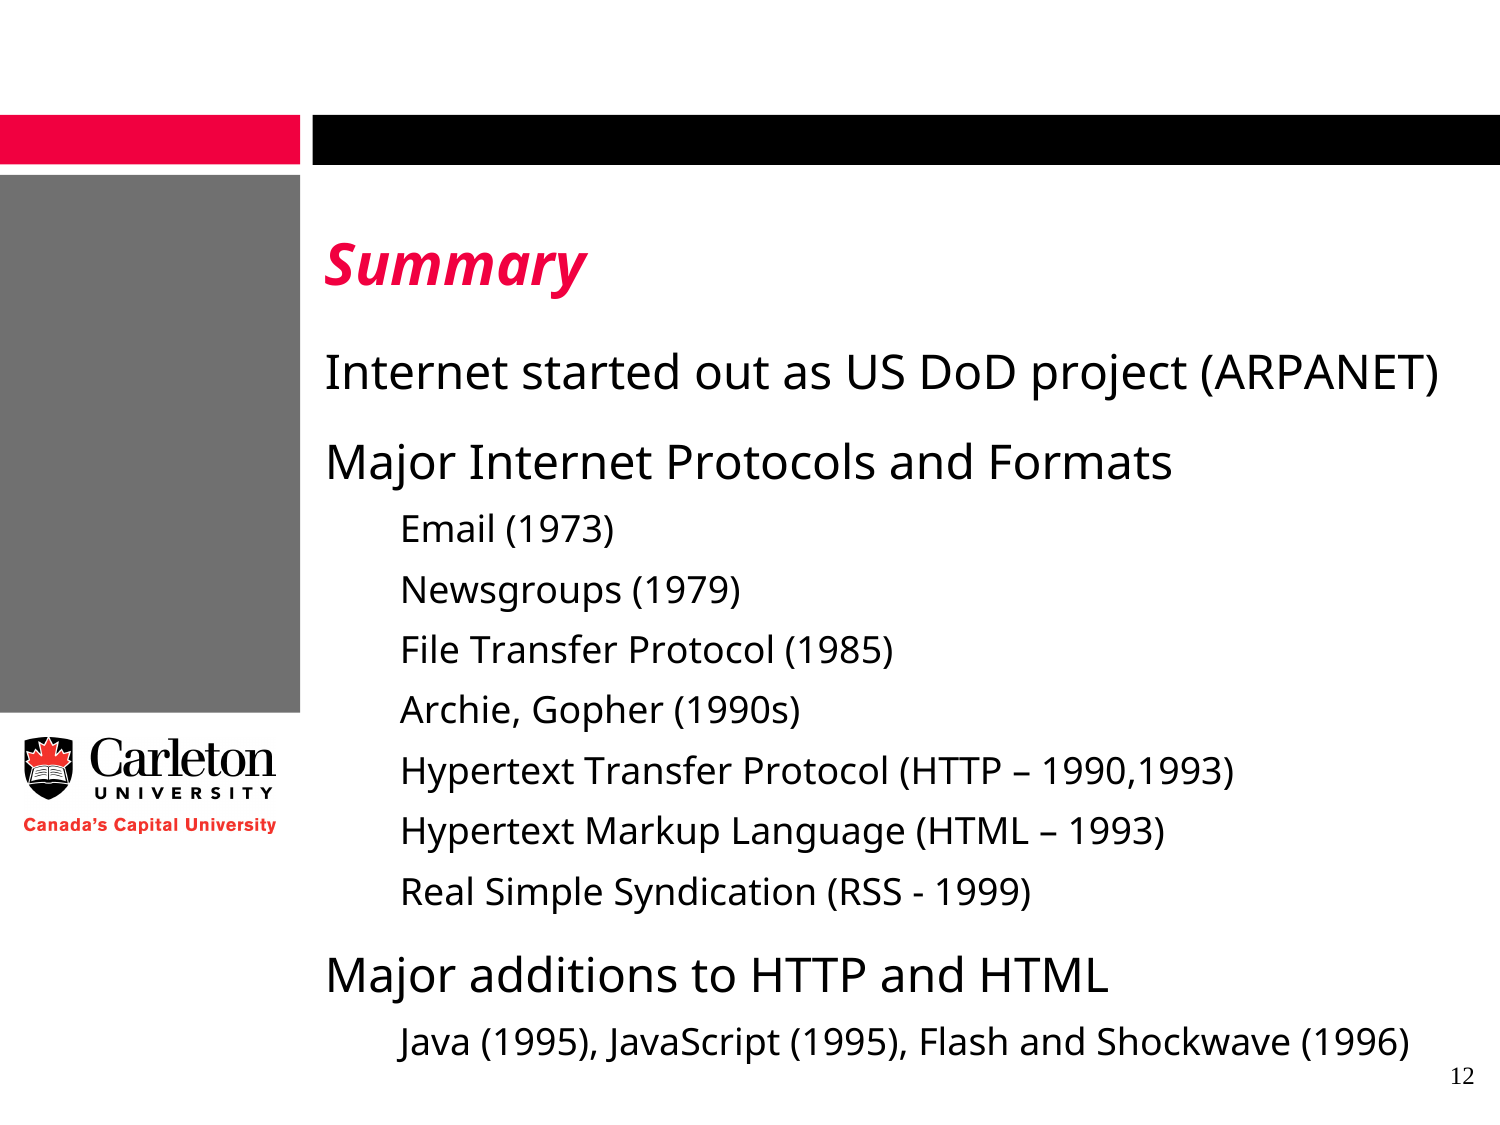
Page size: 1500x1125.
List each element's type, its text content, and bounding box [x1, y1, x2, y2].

list Internet started out as US DoD project (ARPANET) Major Internet Protocols and Formats Email (1973) Newsgroups (1979) File Transfer Protocol (1985) Archie, Gopher (1990s) Hypertext Transfer Protocol (HTTP – 1990,1993) Hypertext Markup Language (HTML – 1993) Real Simple Syndication (RSS - 1999) Major additions to HTTP and HTML Java (1995), JavaScript (1995), Flash and Shockwave (1996) [324, 324, 1450, 1098]
title Summary [324, 194, 1450, 324]
picture [24, 737, 276, 834]
